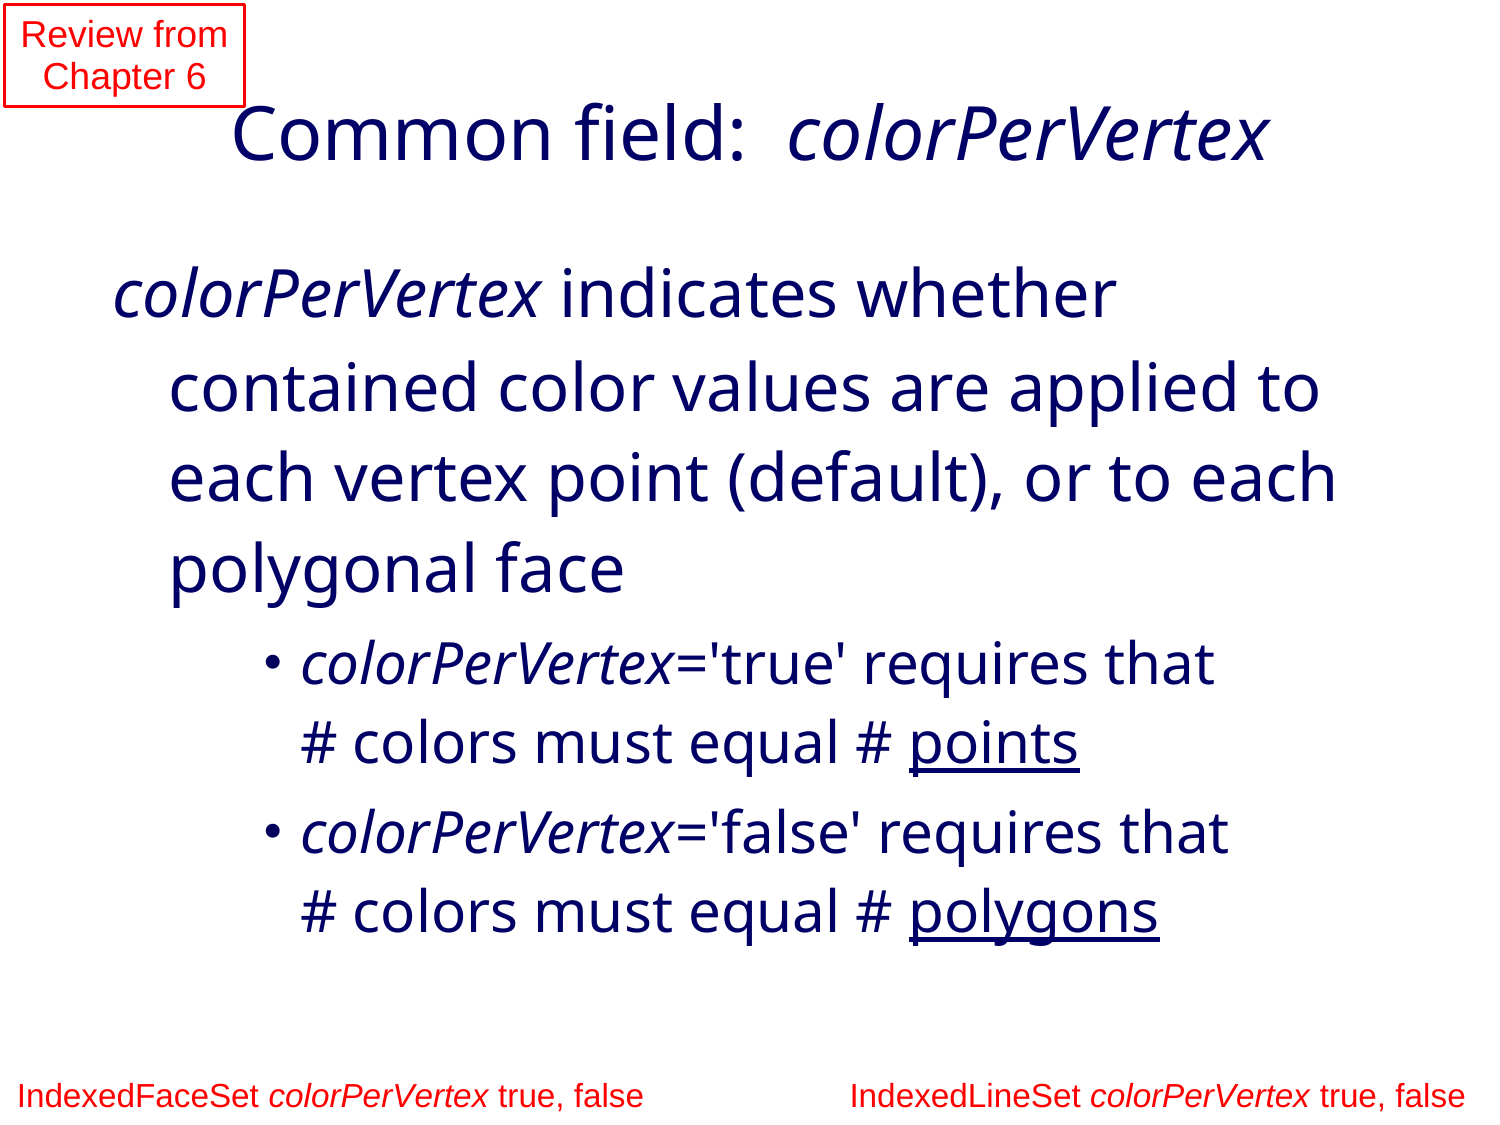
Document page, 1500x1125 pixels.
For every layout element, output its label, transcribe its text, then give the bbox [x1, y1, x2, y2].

list colorPerVertex indicates whether contained color values are applied to each vertex point (default), or to each polygonal face colorPerVertex='true' requires that # colors must equal # points colorPerVertex='false' requires that # colors must equal # polygons [112, 237, 1388, 811]
title Common field: colorPerVertex [112, 37, 1388, 226]
text_box IndexedLineSet colorPerVertex true, false [834, 1069, 1481, 1122]
text_box Review from Chapter 6 [4, 4, 245, 107]
picture [0, 811, 1500, 1062]
text_box IndexedFaceSet colorPerVertex true, false [2, 1069, 659, 1122]
